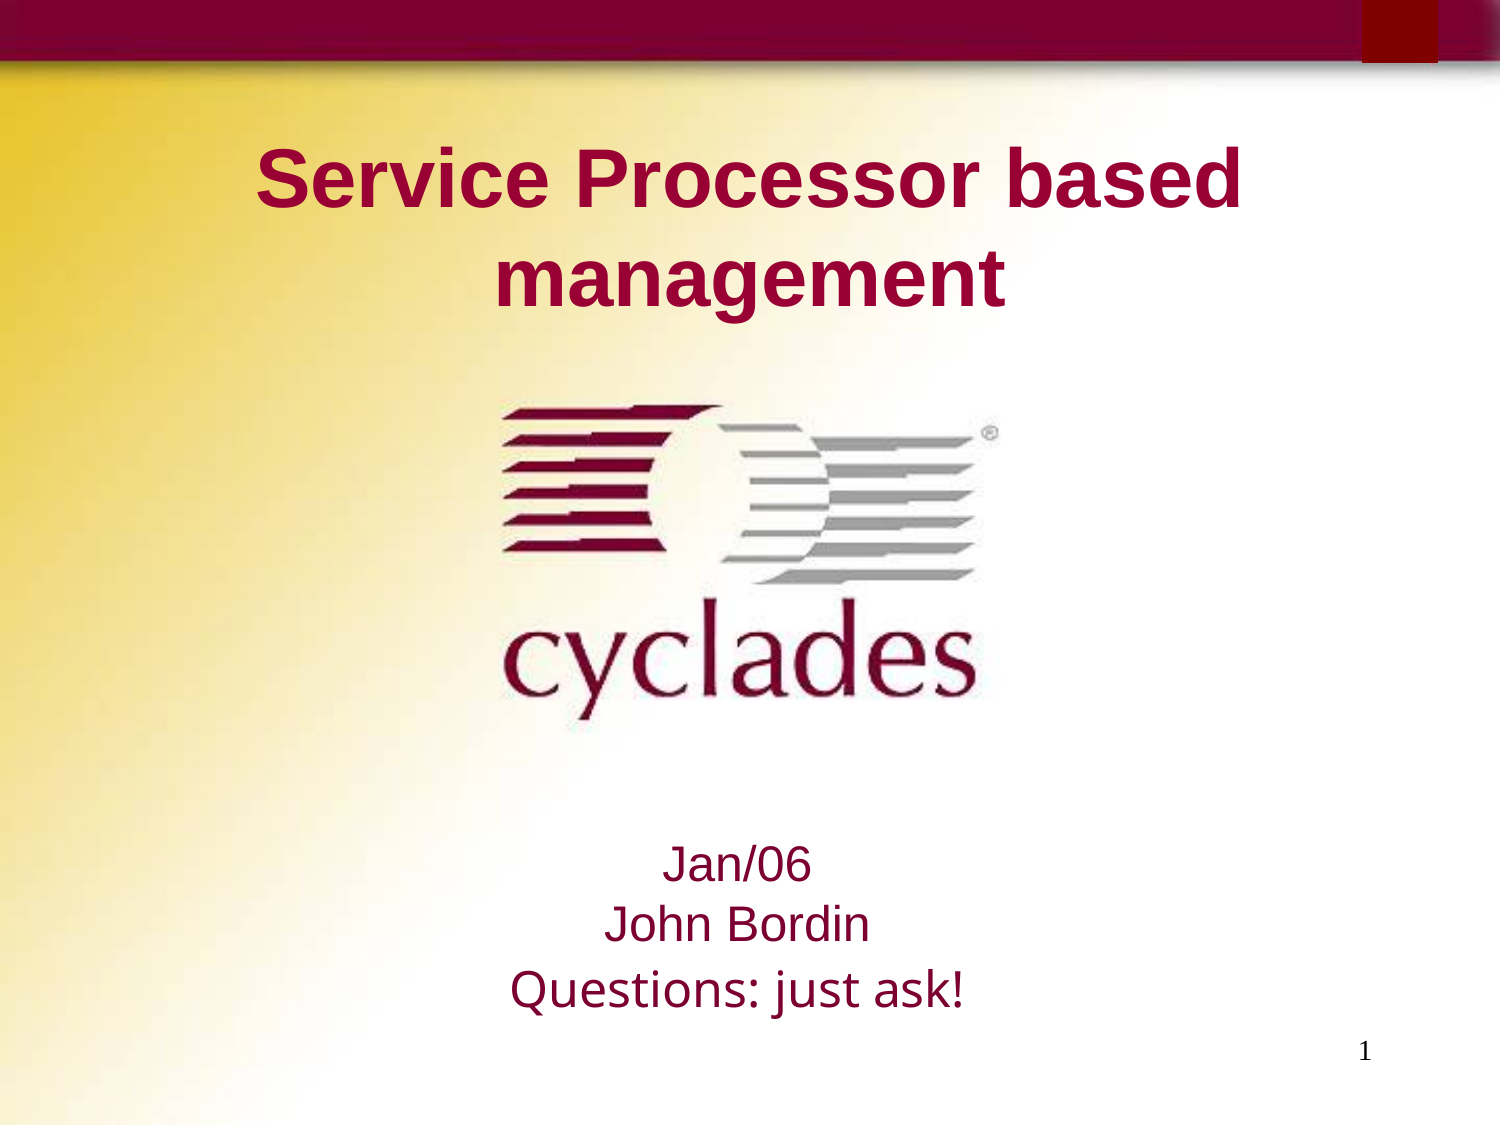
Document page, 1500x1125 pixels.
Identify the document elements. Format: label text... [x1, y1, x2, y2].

text_box Jan/06 John Bordin Questions: just ask! [324, 825, 1150, 1014]
picture [0, 0, 1500, 1125]
title Service Processor based management [62, 121, 1438, 329]
